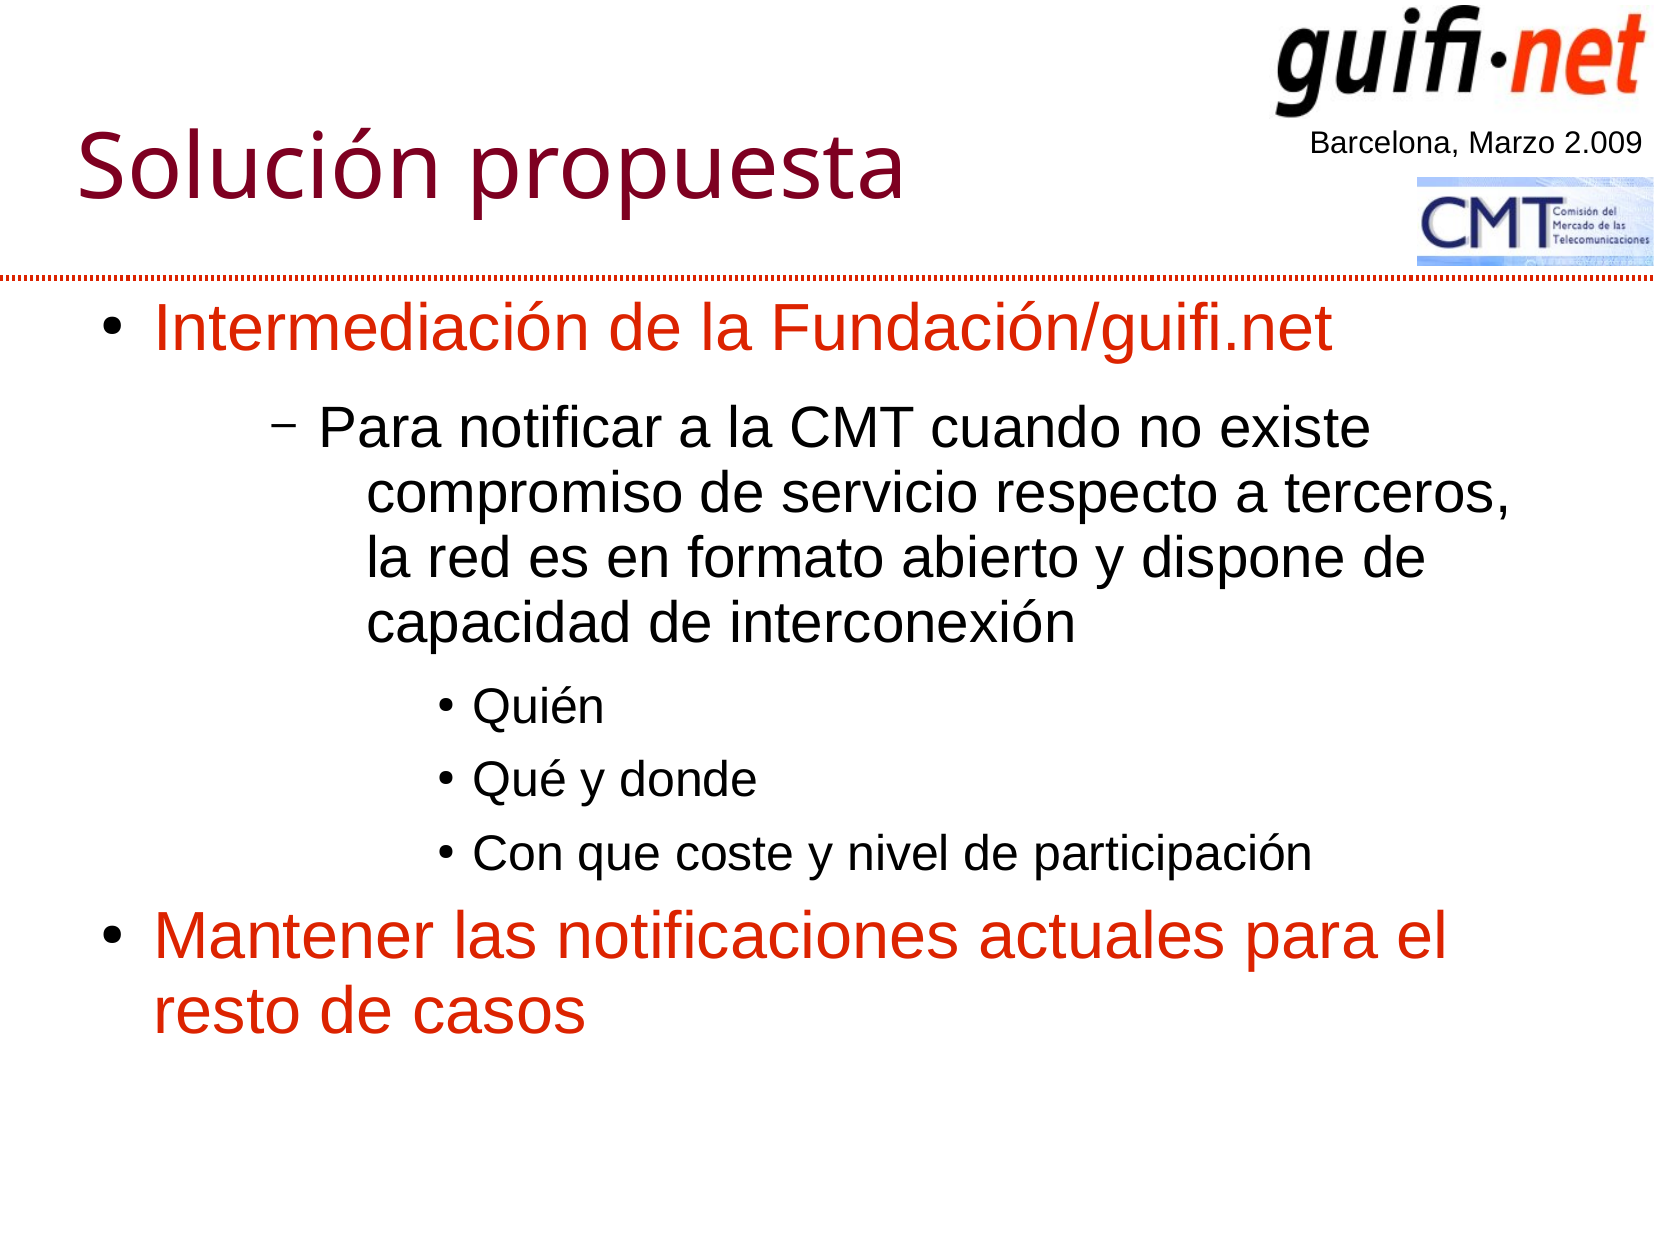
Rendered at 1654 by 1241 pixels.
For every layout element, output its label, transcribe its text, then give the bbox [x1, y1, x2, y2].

picture [1269, 5, 1654, 119]
picture [1417, 177, 1654, 266]
title Solución propuesta [76, 59, 1093, 267]
list Intermediación de la Fundación/guifi.net Para notificar a la CMT cuando no existe compromiso de servicio respecto a terceros, la red es en formato abierto y dispone de capacidad de interconexión Quién Qué y donde Con que coste y nivel de participación Mantener las notificaciones actuales para el resto de casos [82, 290, 1571, 1143]
